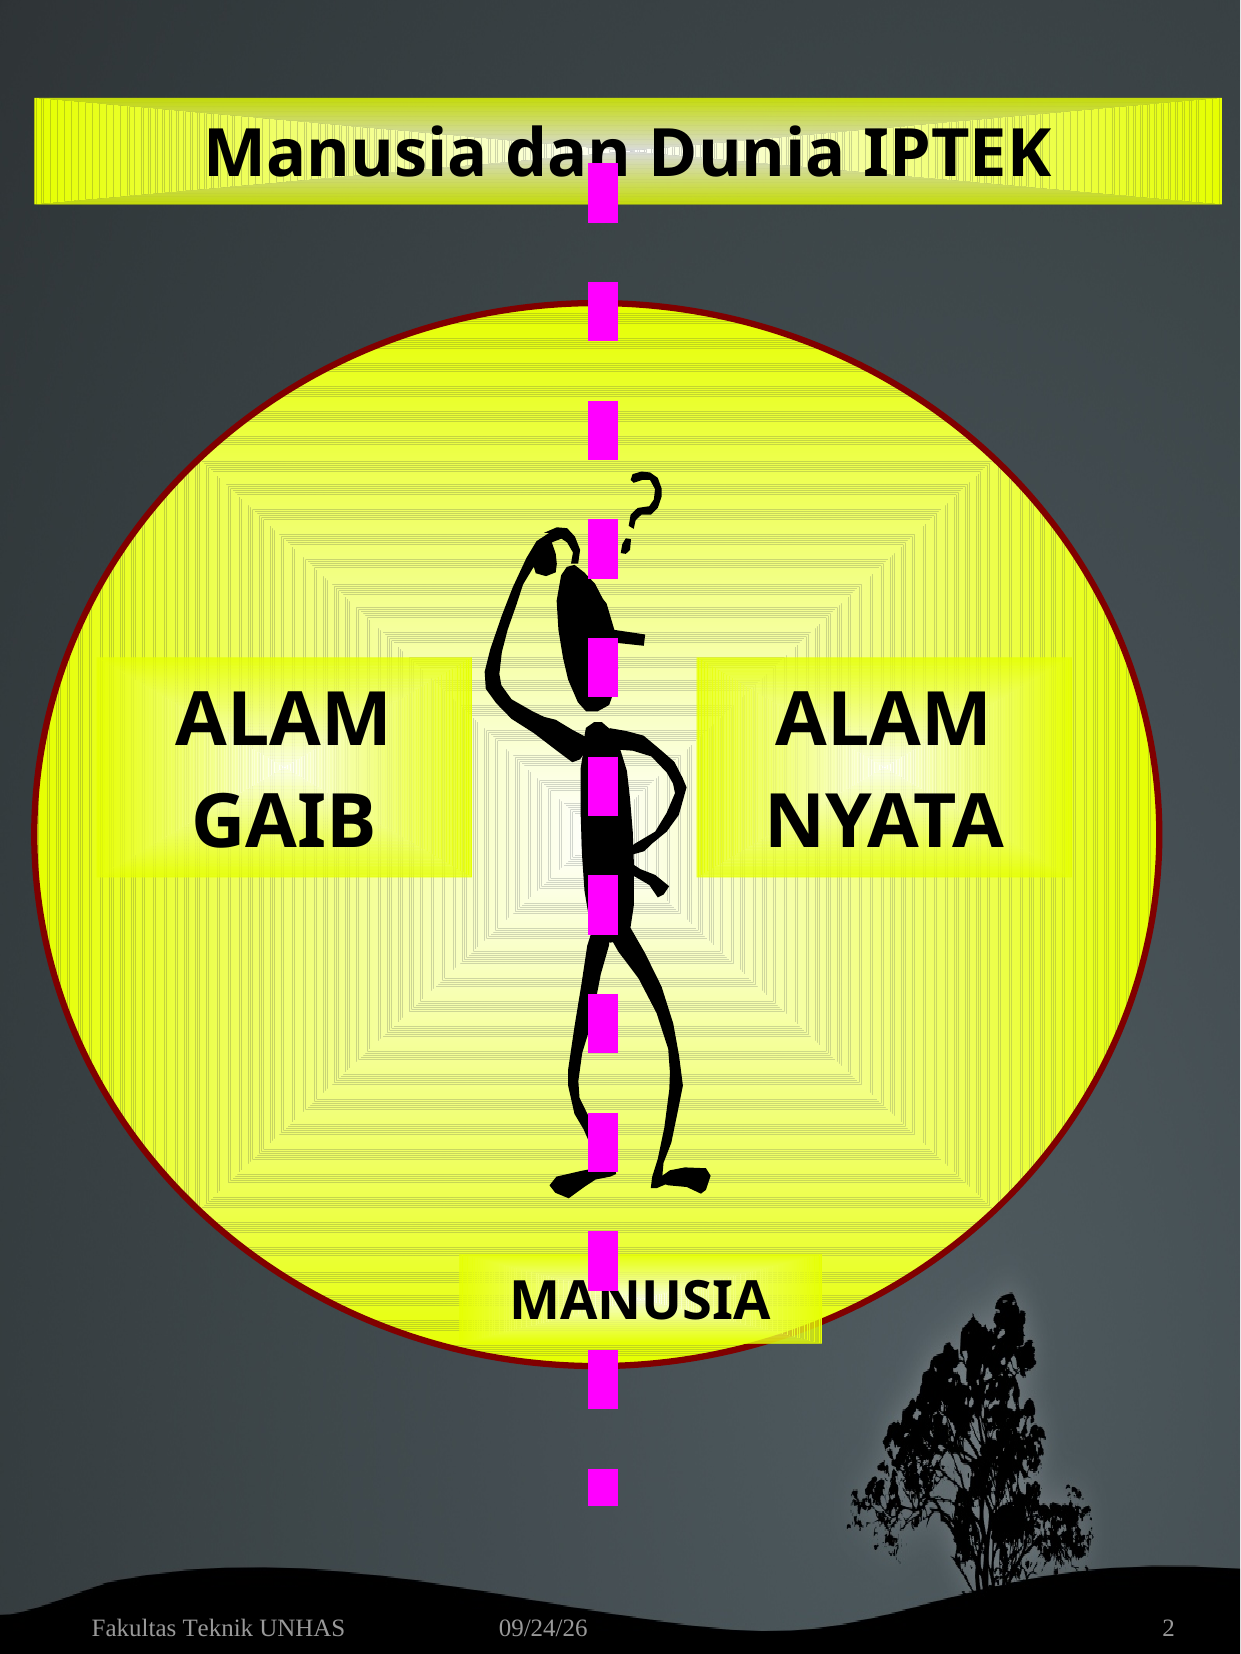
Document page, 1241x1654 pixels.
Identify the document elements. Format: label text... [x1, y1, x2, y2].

text_box ALAM GAIB [96, 657, 472, 878]
text_box MANUSIA [459, 1254, 822, 1344]
text_box ALAM NYATA [696, 657, 1072, 878]
text_box Manusia dan Dunia IPTEK [34, 97, 1222, 205]
picture [0, 0, 1241, 1654]
text_box [34, 303, 1160, 1366]
